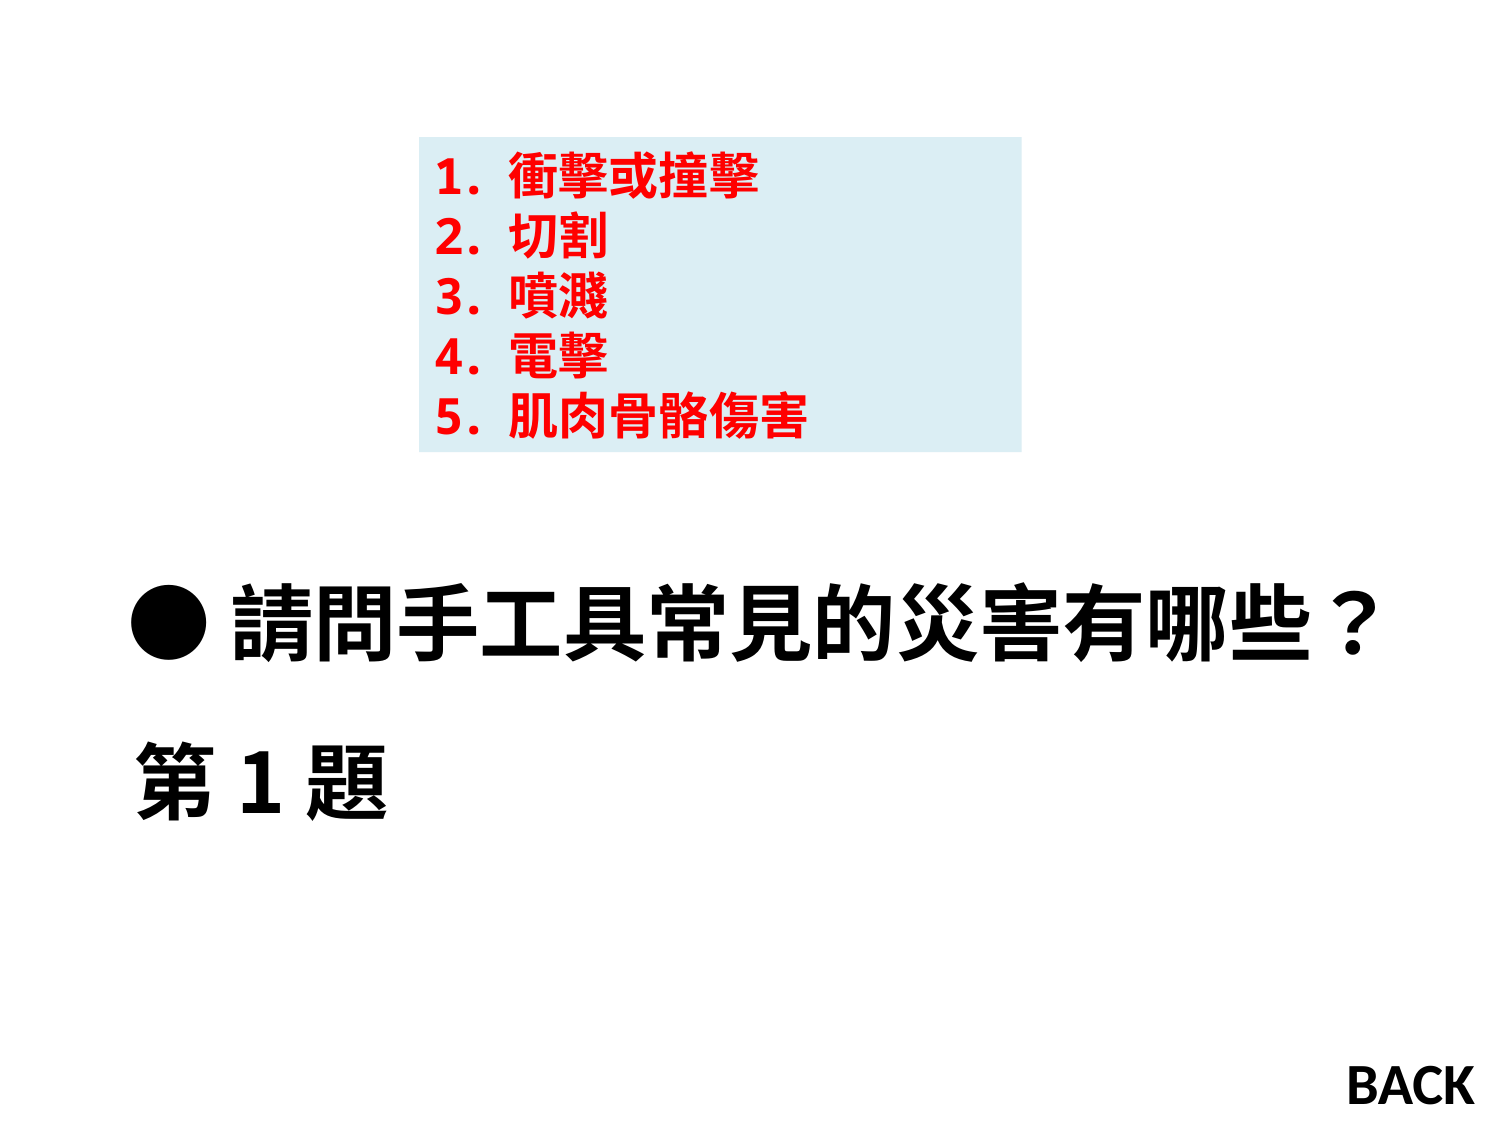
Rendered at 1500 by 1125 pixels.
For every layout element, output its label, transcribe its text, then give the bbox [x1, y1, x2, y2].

title 第1題 [118, 722, 1394, 947]
text_box BACK [1331, 1039, 1497, 1124]
list ●請問手工具常見的災害有哪些？ [112, 432, 1388, 679]
text_box 衝擊或撞擊 切割 噴濺 電擊 肌肉骨骼傷害 [419, 137, 1022, 453]
